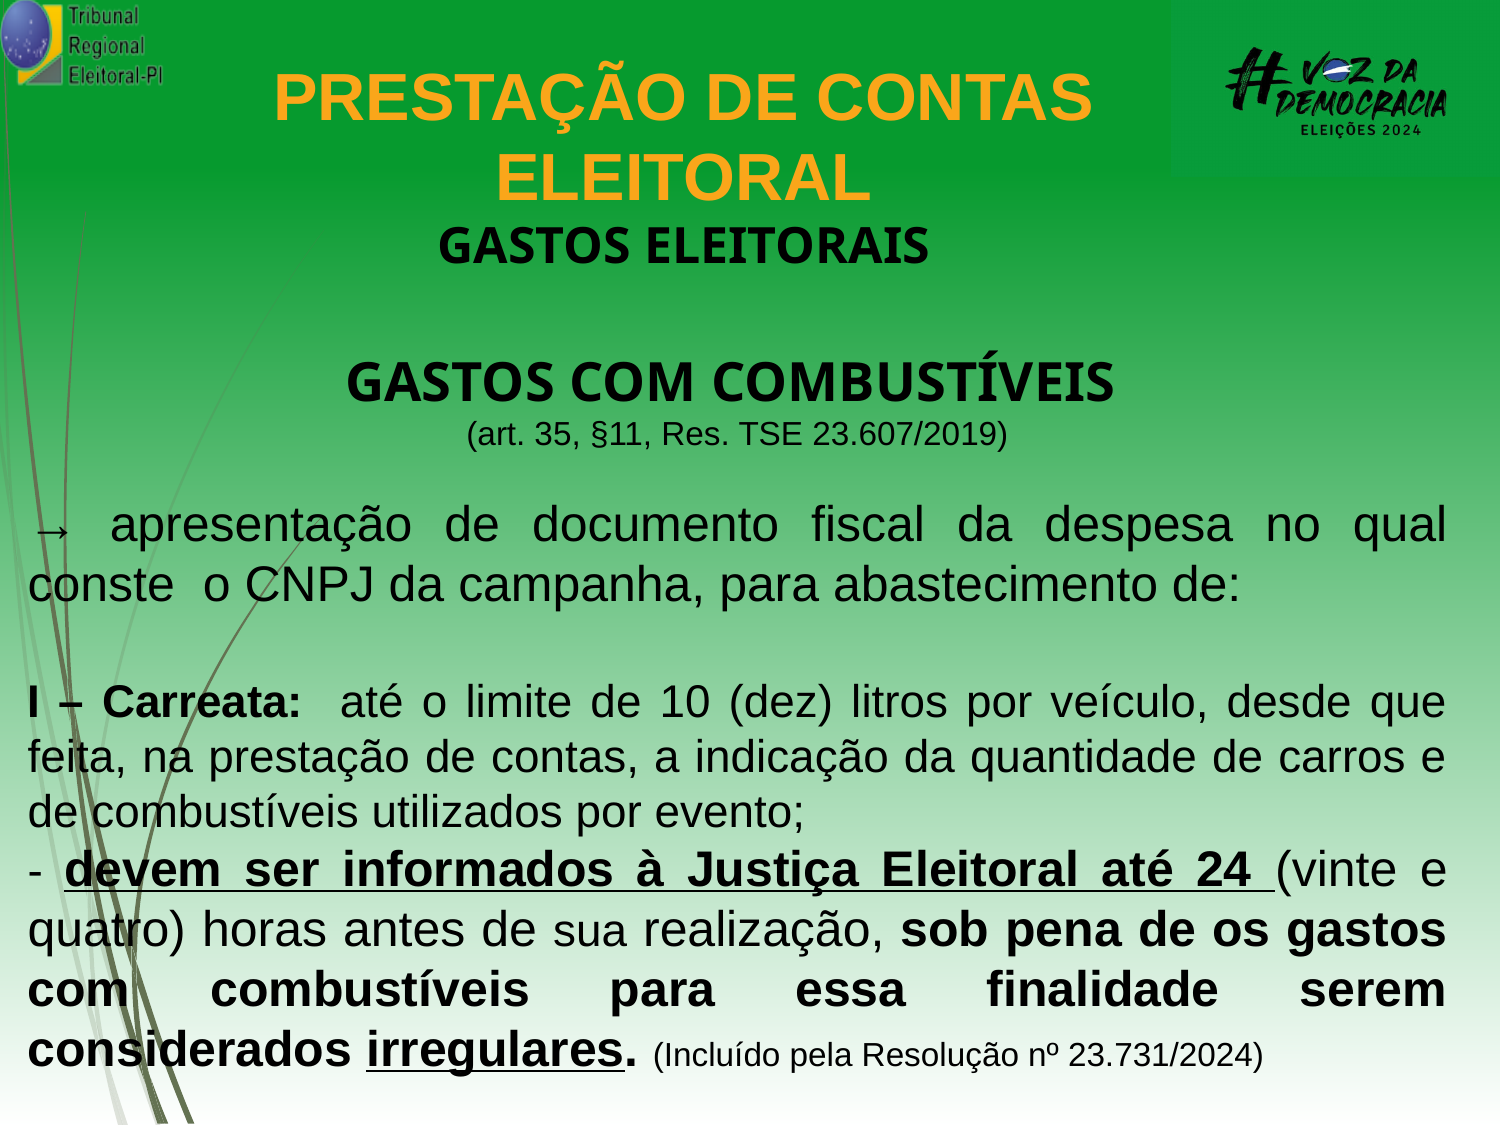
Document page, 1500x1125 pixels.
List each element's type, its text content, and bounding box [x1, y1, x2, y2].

text_box Gastos com combustíveis (art. 35, §11, Res. TSE 23.607/2019) → apresentação de documento fiscal da despesa no qual conste o CNPJ da campanha, para abastecimento de: I – Carreata: até o limite de 10 (dez) litros por veículo, desde que feita, na prestação de contas, a indicação da quantidade de carros e de combustíveis utilizados por evento; - devem ser informados à Justiça Eleitoral até 24 (vinte e quatro) horas antes de sua realização, sob pena de os gastos com combustíveis para essa finalidade serem considerados irregulares. (Incluído pela Resolução nº 23.731/2024) [12, 259, 1463, 1038]
text_box PRESTAÇÃO DE CONTAS ELEITORAL GASTOS ELEITORAIS [0, 46, 1368, 258]
picture [0, 0, 177, 94]
picture [1171, 0, 1500, 177]
